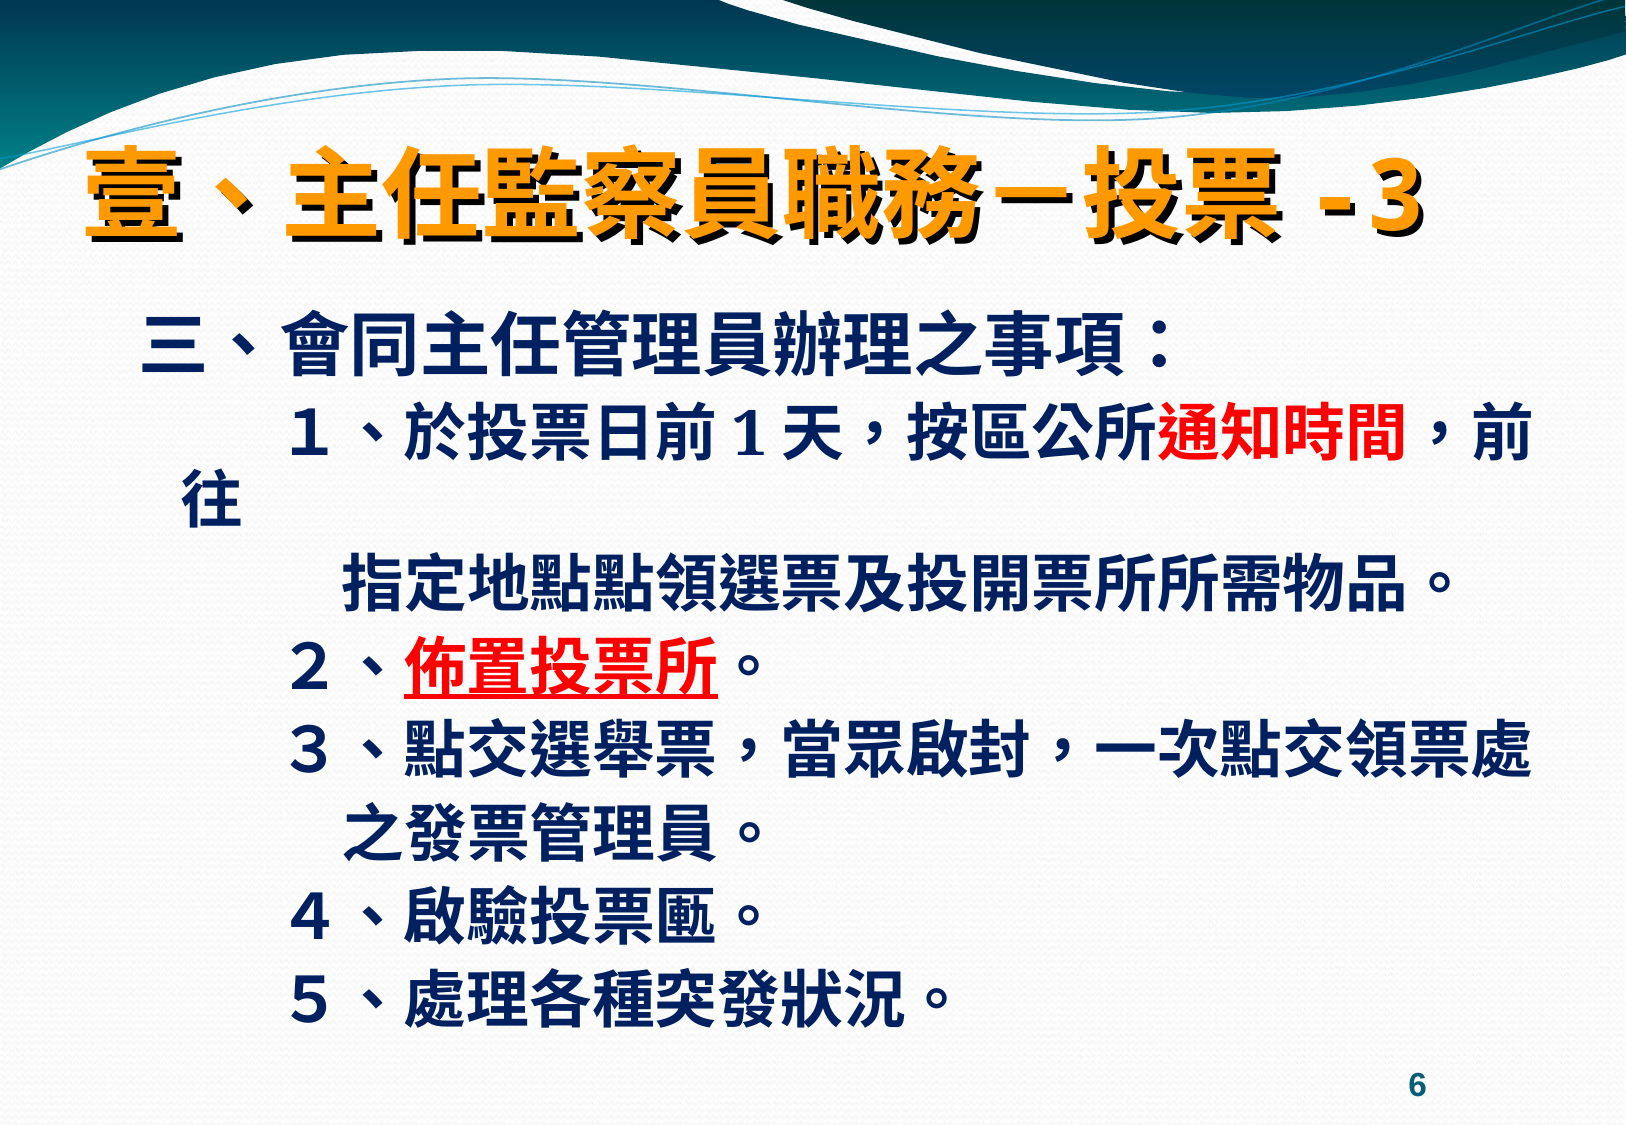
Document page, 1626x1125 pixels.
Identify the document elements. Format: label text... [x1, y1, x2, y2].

title 壹、主任監察員職務－投票-3 [81, 106, 1544, 251]
text_box [1408, 1042, 1544, 1103]
list 三、會同主任管理員辦理之事項： １、於投票日前1天，按區公所通知時間，前往 指定地點點領選票及投開票所所需物品。 ２、佈置投票所。 ３、點交選舉票，當眾啟封，一次點交領票處 之發票管理員。 ４、啟驗投票匭。 ５、處理各種突發狀況。 [81, 302, 1563, 1103]
